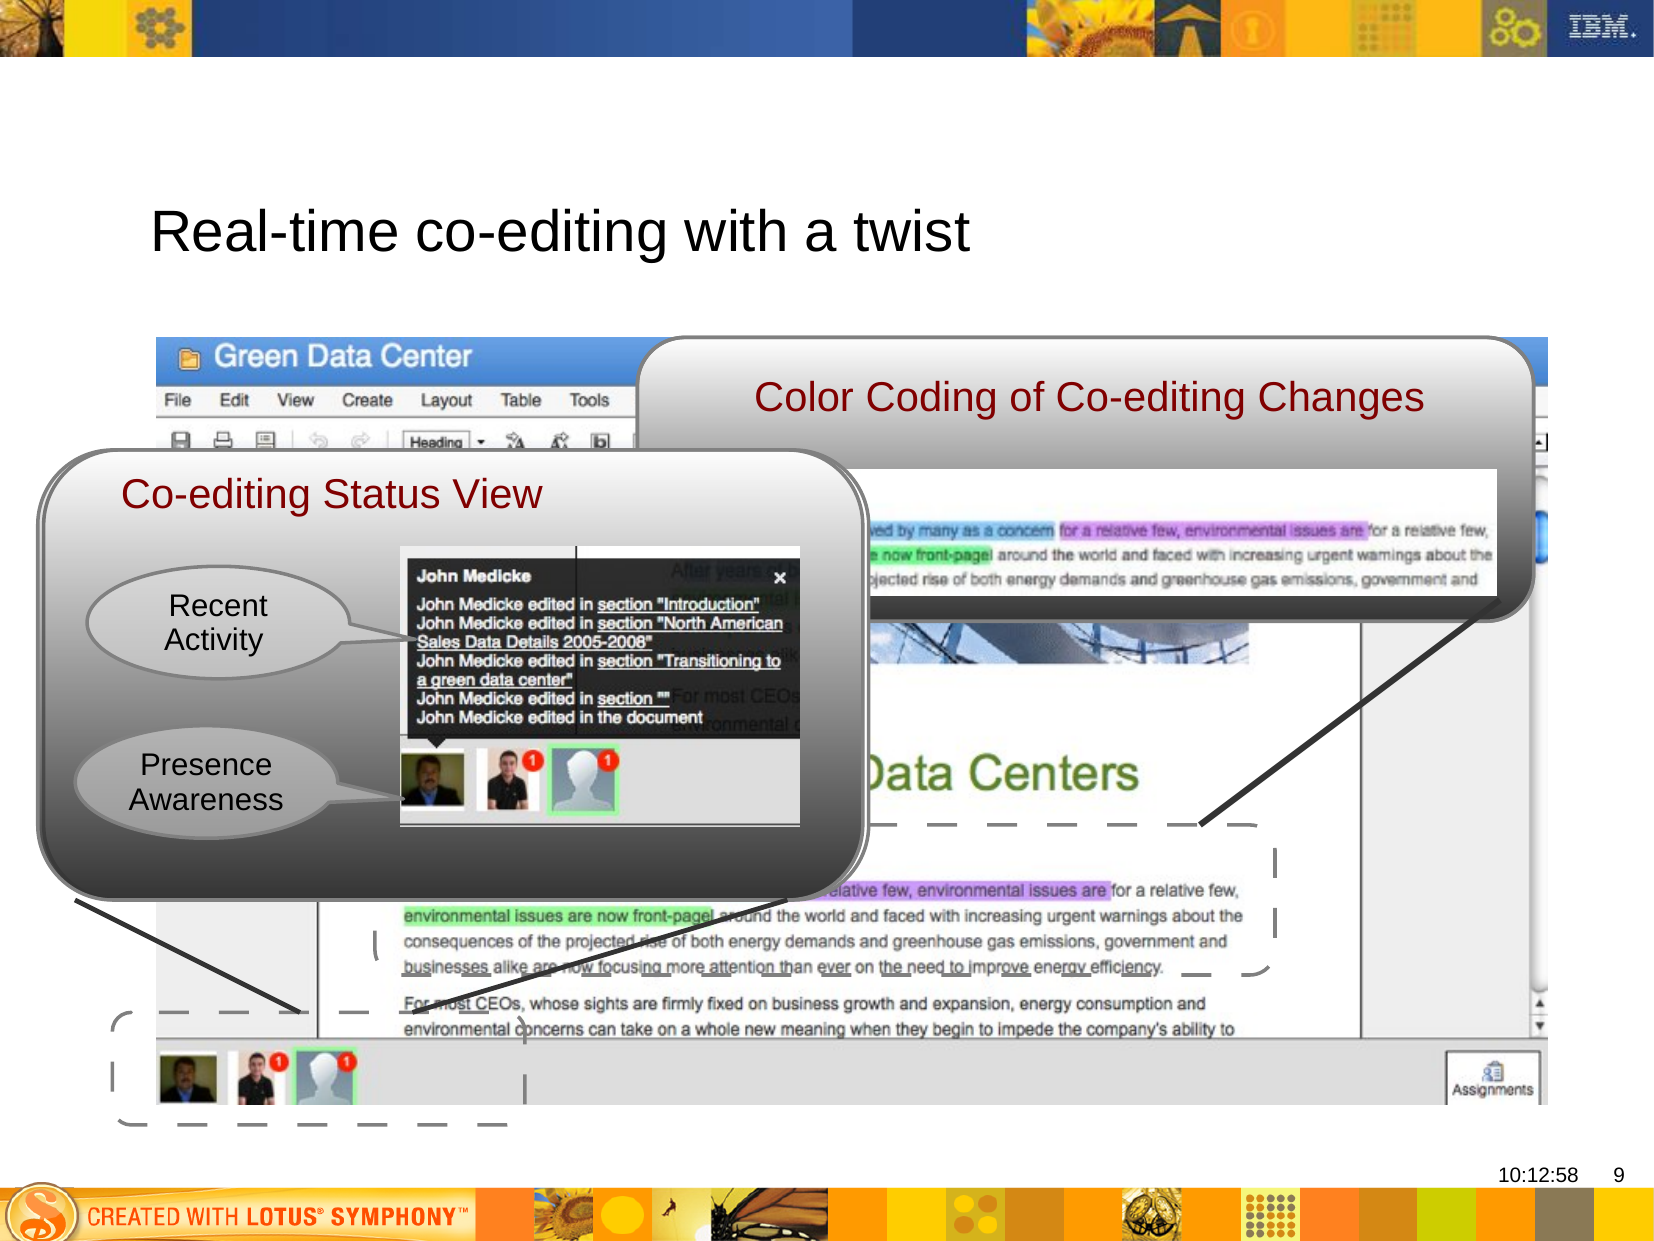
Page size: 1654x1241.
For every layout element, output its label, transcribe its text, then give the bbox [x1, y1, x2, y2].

text_box Co-editing Status View [106, 463, 582, 525]
picture [156, 337, 677, 449]
picture [0, 1182, 1654, 1241]
picture [156, 337, 1548, 1105]
title Real-time co-editing with a twist [150, 198, 1518, 264]
text_box Color Coding of Co-editing Changes [739, 365, 1453, 428]
text_box [37, 337, 1534, 901]
picture [845, 469, 1497, 596]
text_box Recent Activity [87, 566, 416, 679]
text_box Presence Awareness [75, 725, 404, 839]
picture [400, 546, 800, 827]
picture [0, 0, 1654, 57]
